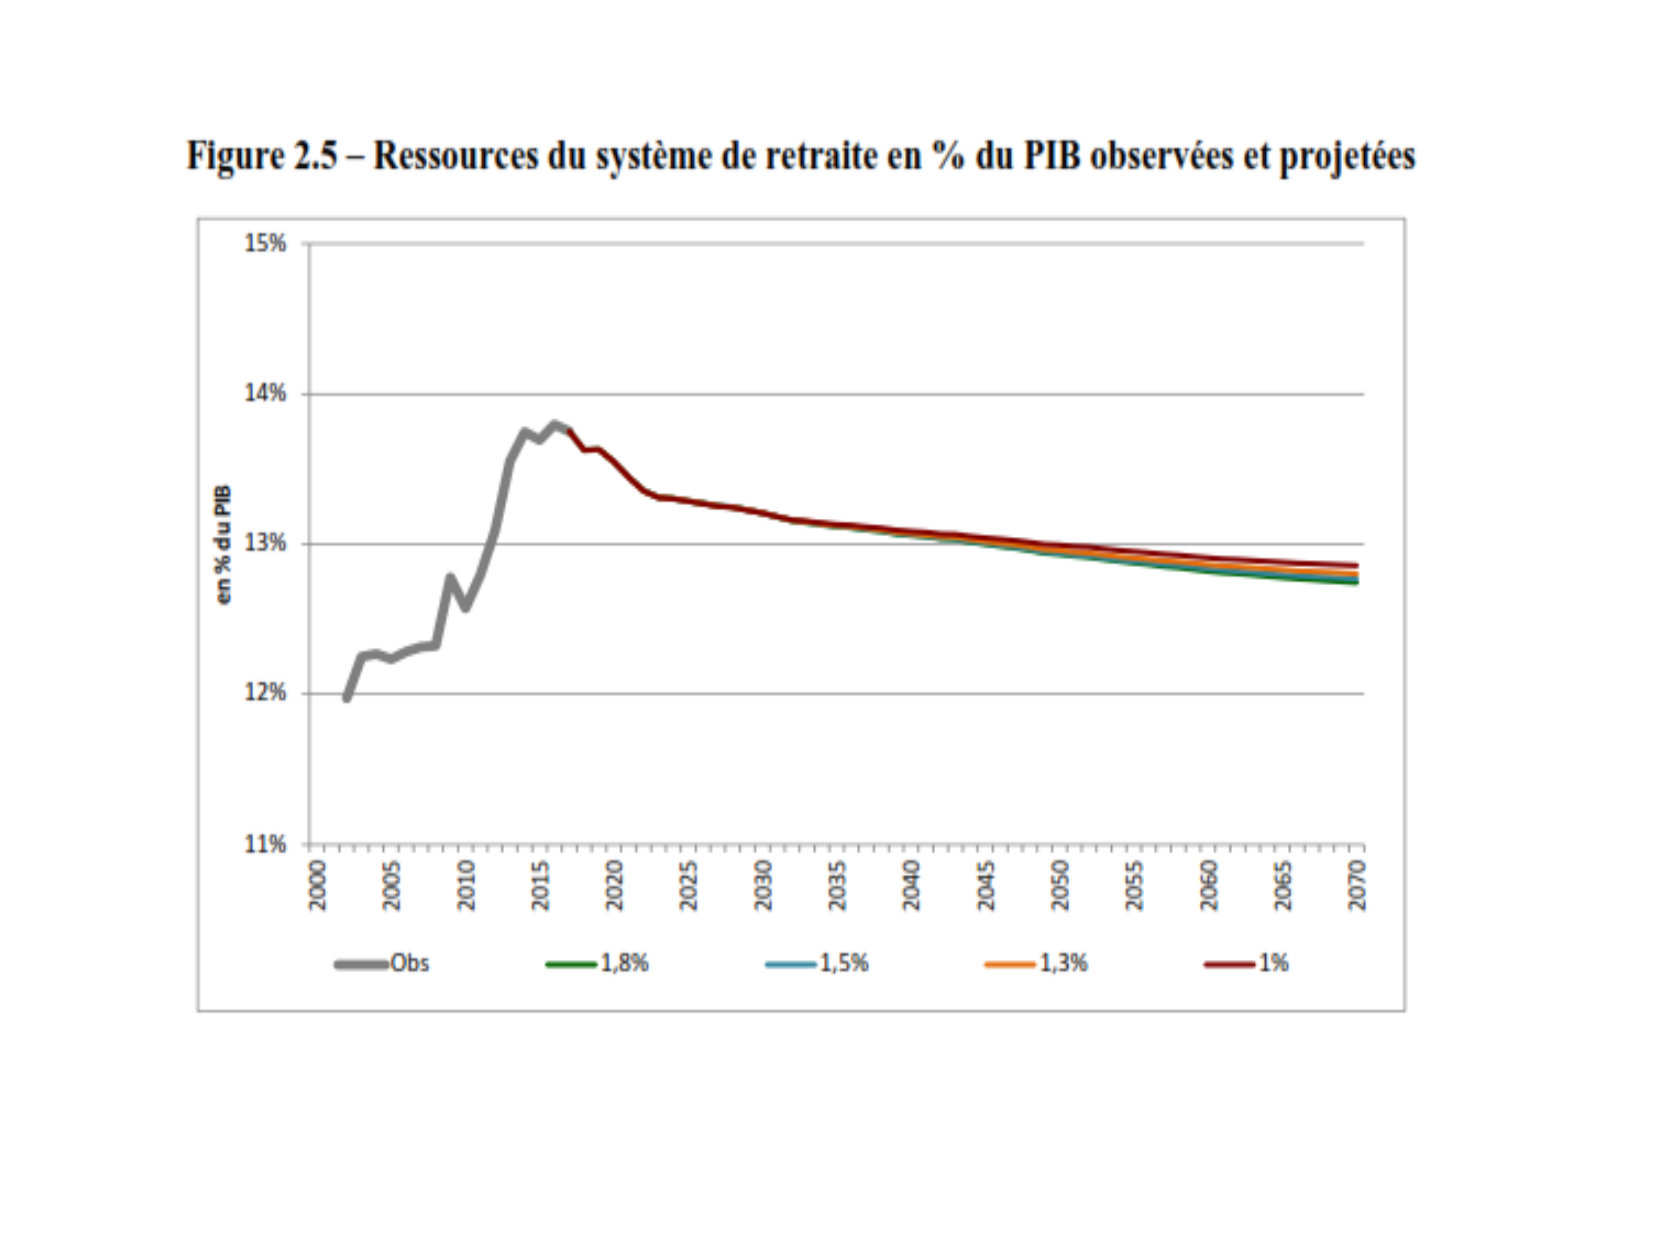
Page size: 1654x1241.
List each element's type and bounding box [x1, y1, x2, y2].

picture [141, 118, 1430, 1052]
